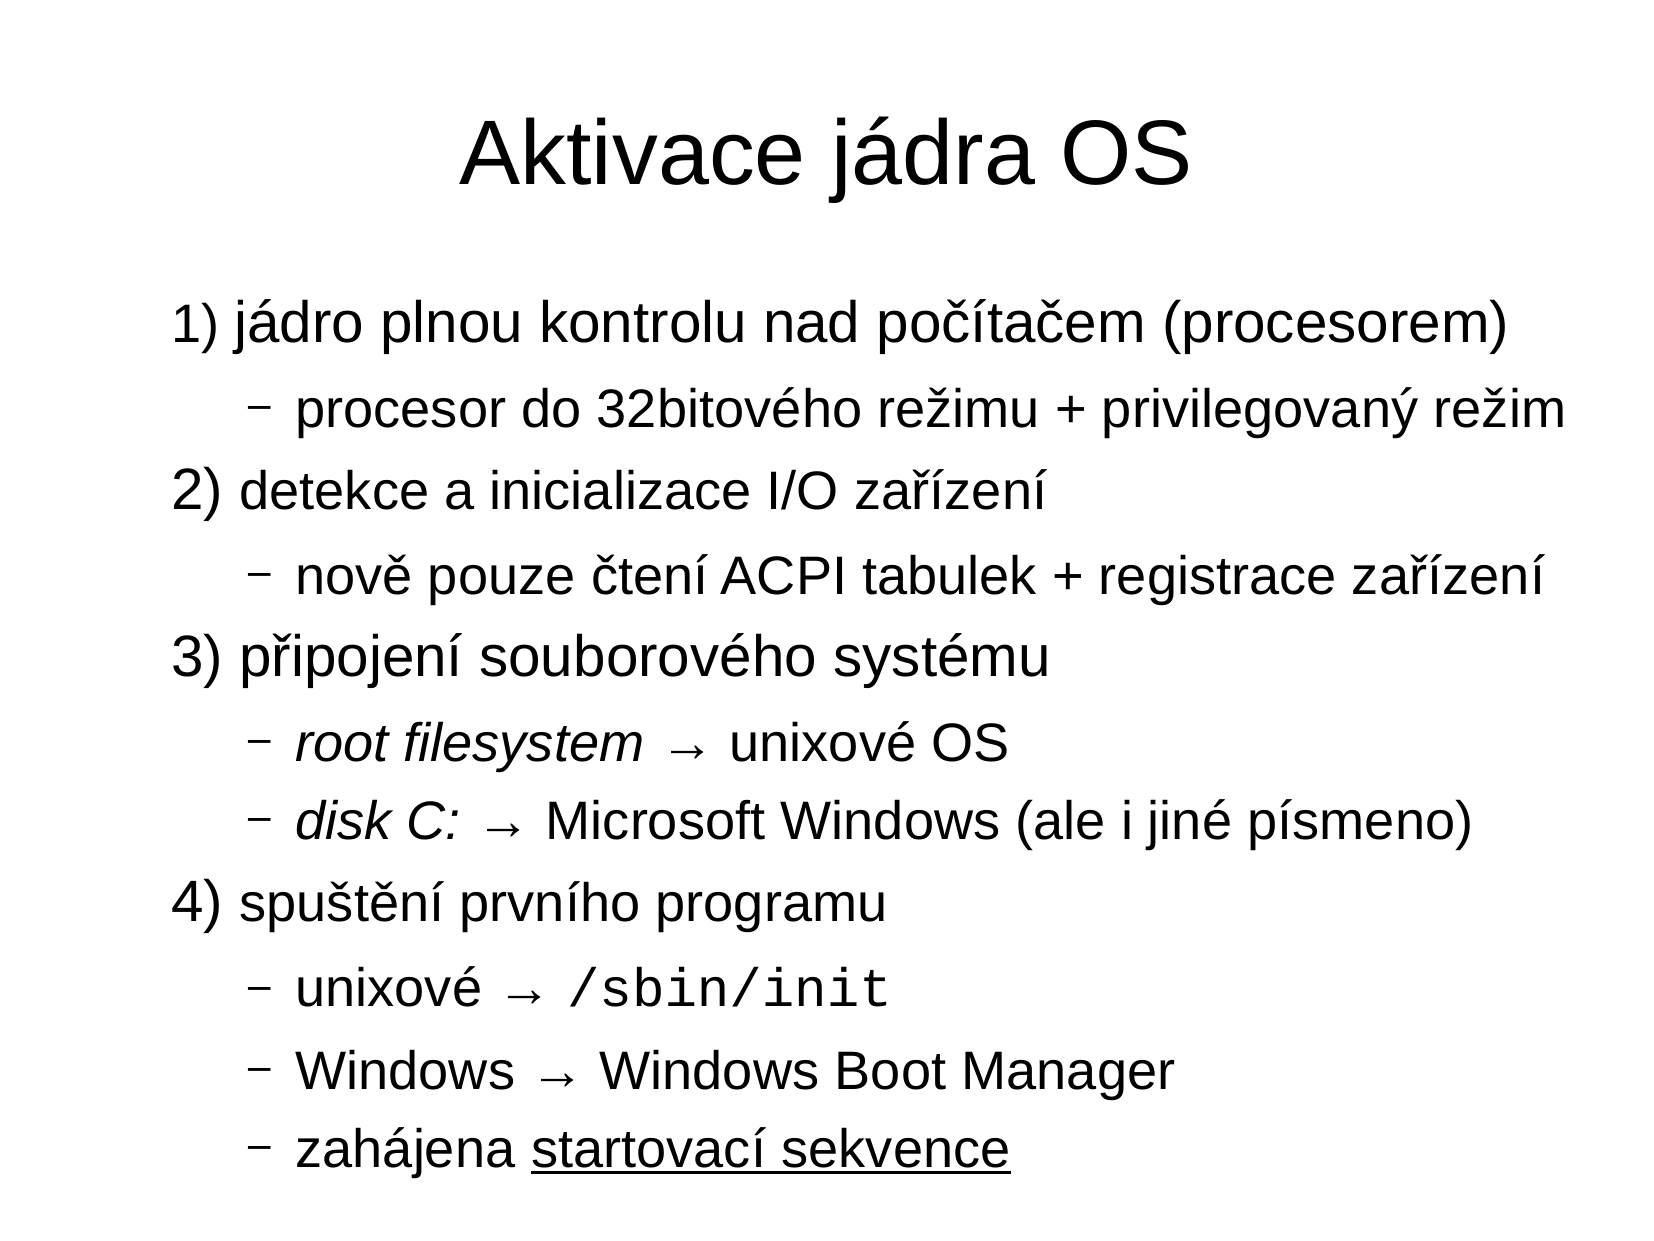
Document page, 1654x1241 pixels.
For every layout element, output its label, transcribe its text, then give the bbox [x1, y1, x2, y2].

list jádro plnou kontrolu nad počítačem (procesorem) procesor do 32bitového režimu + privilegovaný režim detekce a inicializace I/O zařízení nově pouze čtení ACPI tabulek + registrace zařízení připojení souborového systému root filesystem → unixové OS disk C: → Microsoft Windows (ale i jiné písmeno) spuštění prvního programu unixové → /sbin/init Windows → Windows Boot Manager zahájena startovací sekvence [82, 290, 1571, 1180]
title Aktivace jádra OS [82, 49, 1571, 257]
